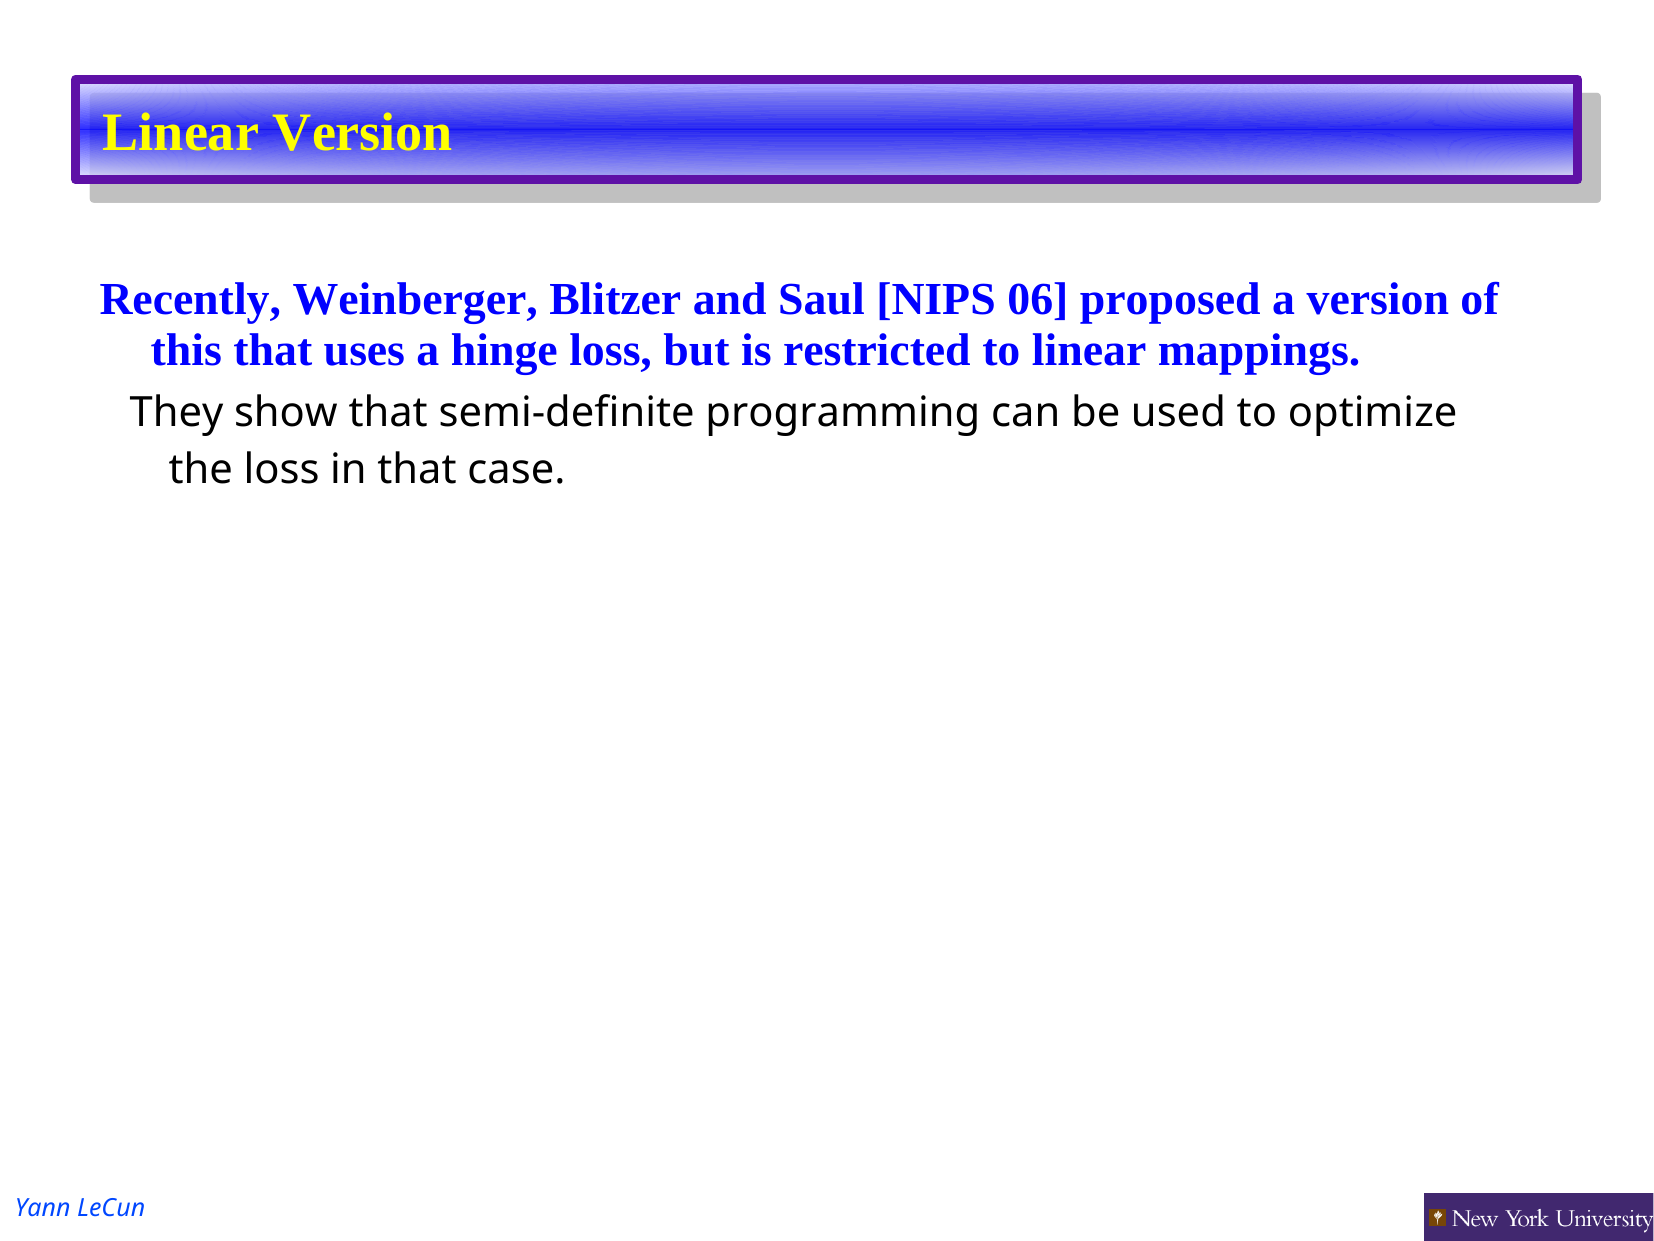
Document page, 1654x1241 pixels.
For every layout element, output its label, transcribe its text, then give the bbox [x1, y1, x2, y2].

list Recently, Weinberger, Blitzer and Saul [NIPS 06] proposed a version of this that uses a hinge loss, but is restricted to linear mappings. They show that semi-definite programming can be used to optimize the loss in that case. [99, 273, 1525, 743]
picture [1424, 1193, 1654, 1241]
title Linear Version [75, 79, 1578, 180]
